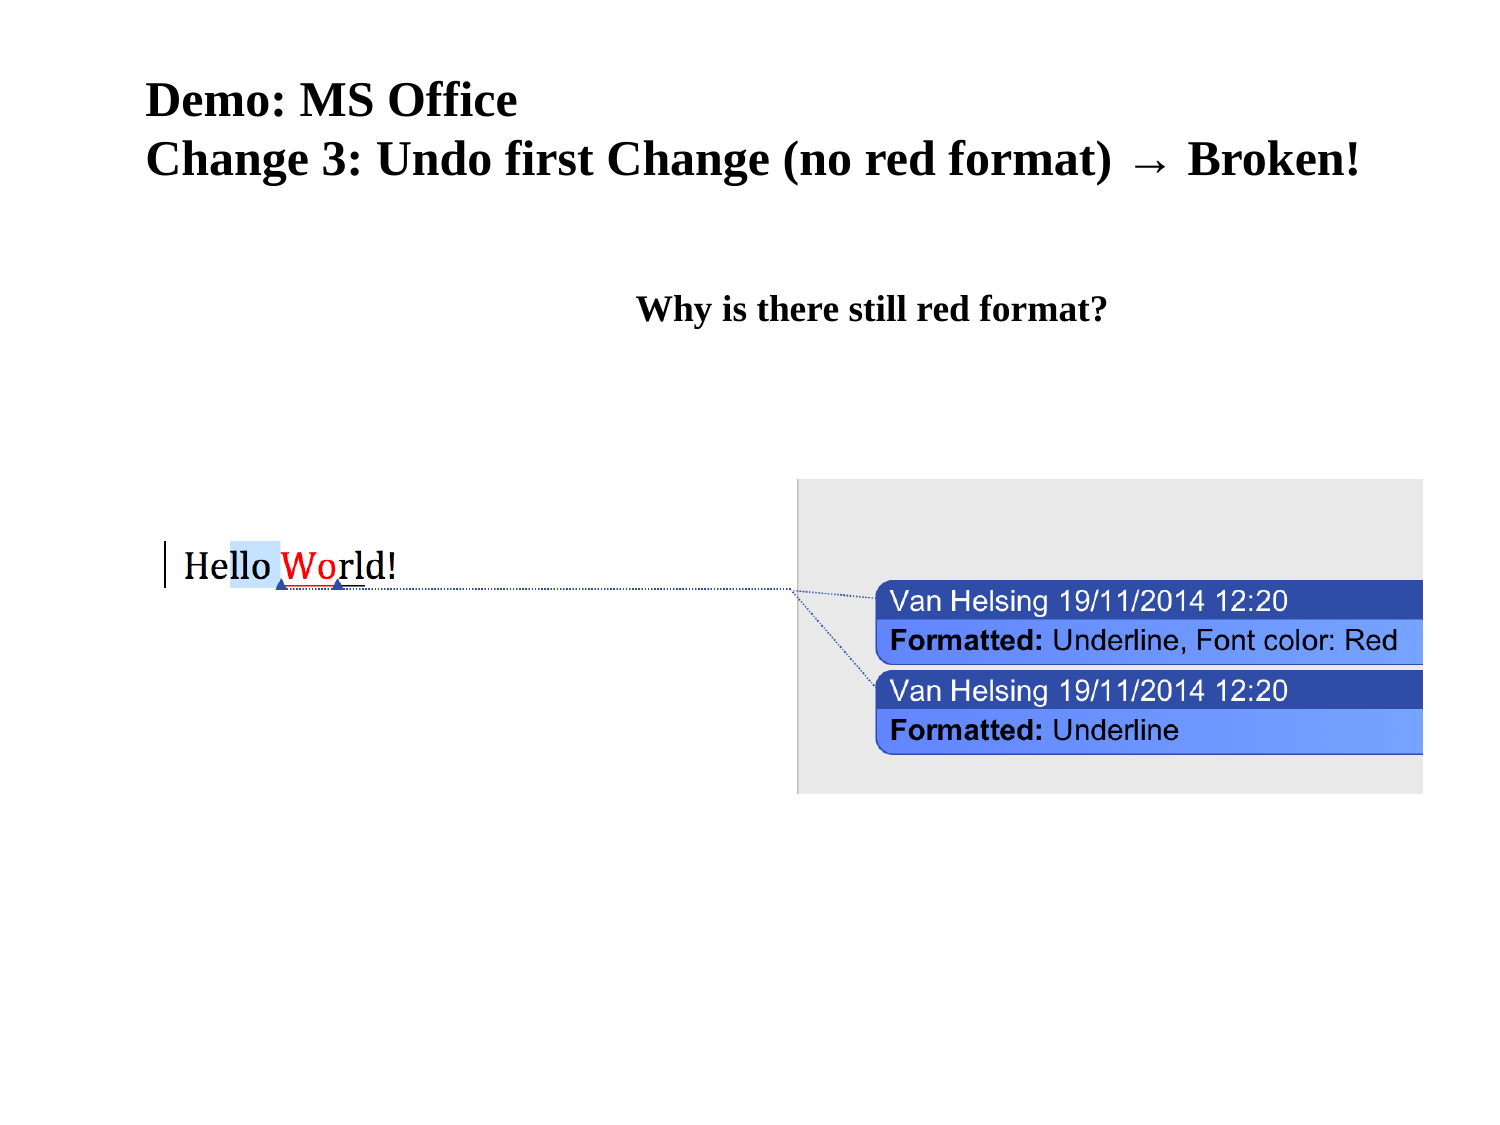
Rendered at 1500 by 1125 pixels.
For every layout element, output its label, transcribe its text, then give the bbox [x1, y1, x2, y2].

text_box Why is there still red format? [620, 280, 1125, 337]
title Demo: MS Office Change 3: Undo first Change (no red format) → Broken! [145, 67, 1388, 219]
picture [145, 479, 1423, 794]
